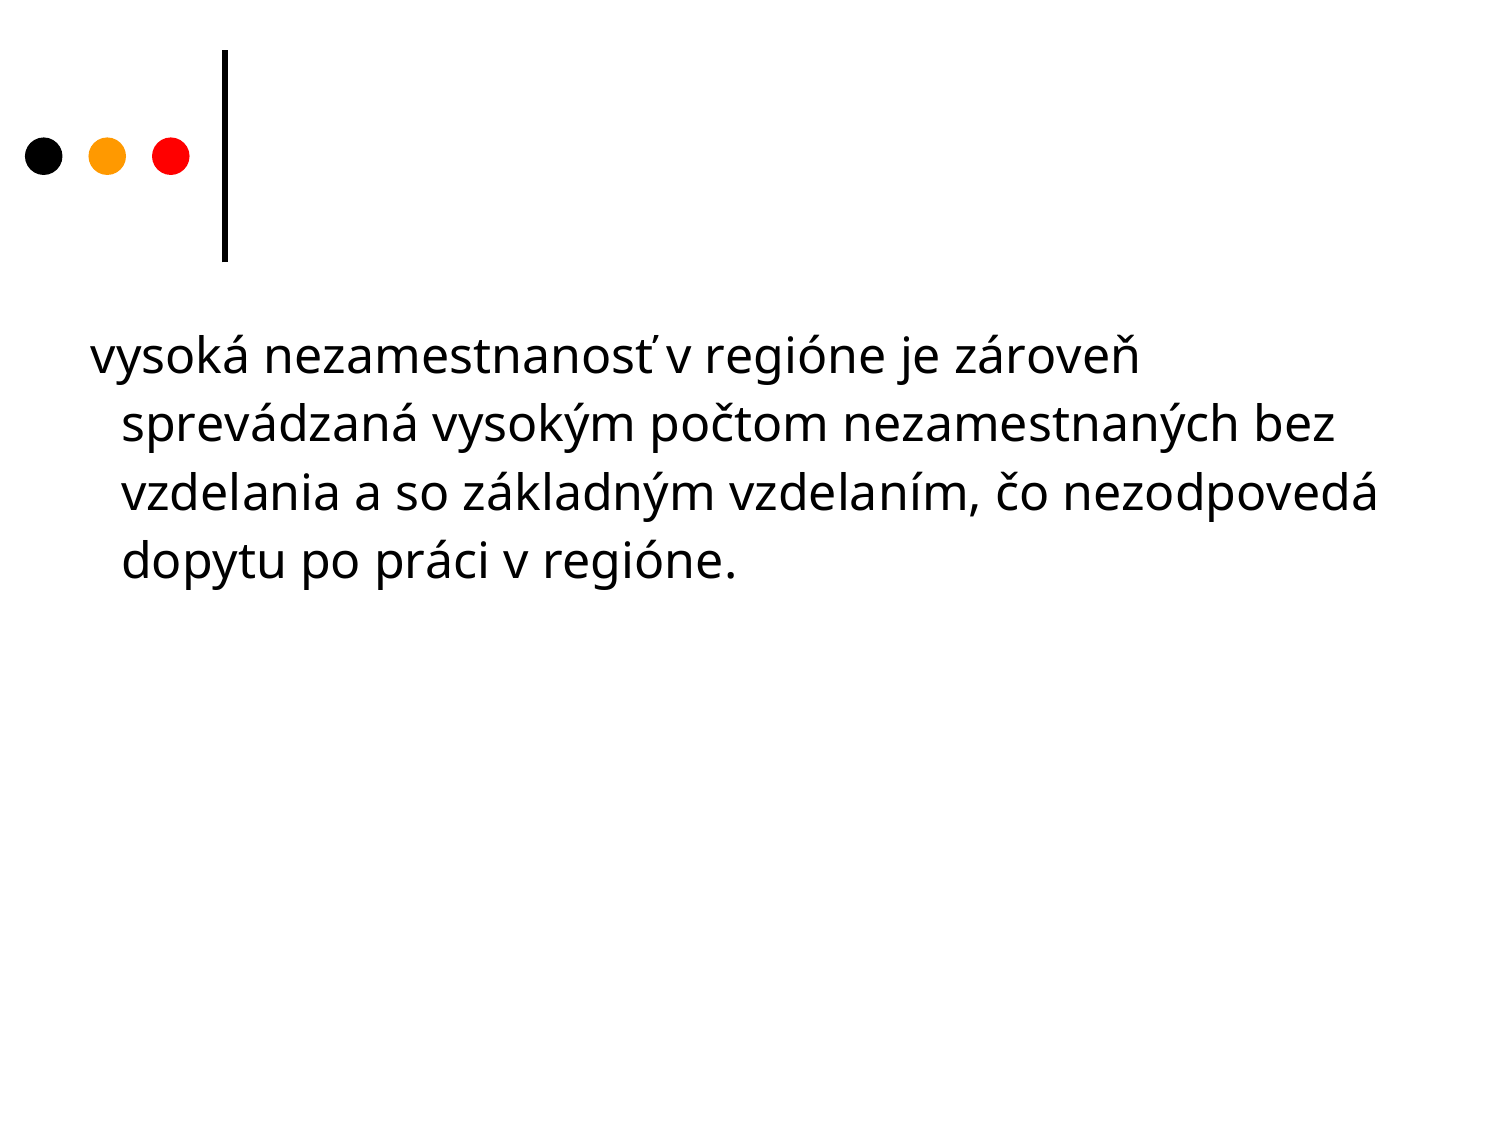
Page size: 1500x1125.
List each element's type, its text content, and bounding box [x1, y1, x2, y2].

list vysoká nezamestnanosť v regióne je zároveň sprevádzaná vysokým počtom nezamestnaných bez vzdelania a so základným vzdelaním, čo nezodpovedá dopytu po práci v regióne. [49, 312, 1438, 988]
